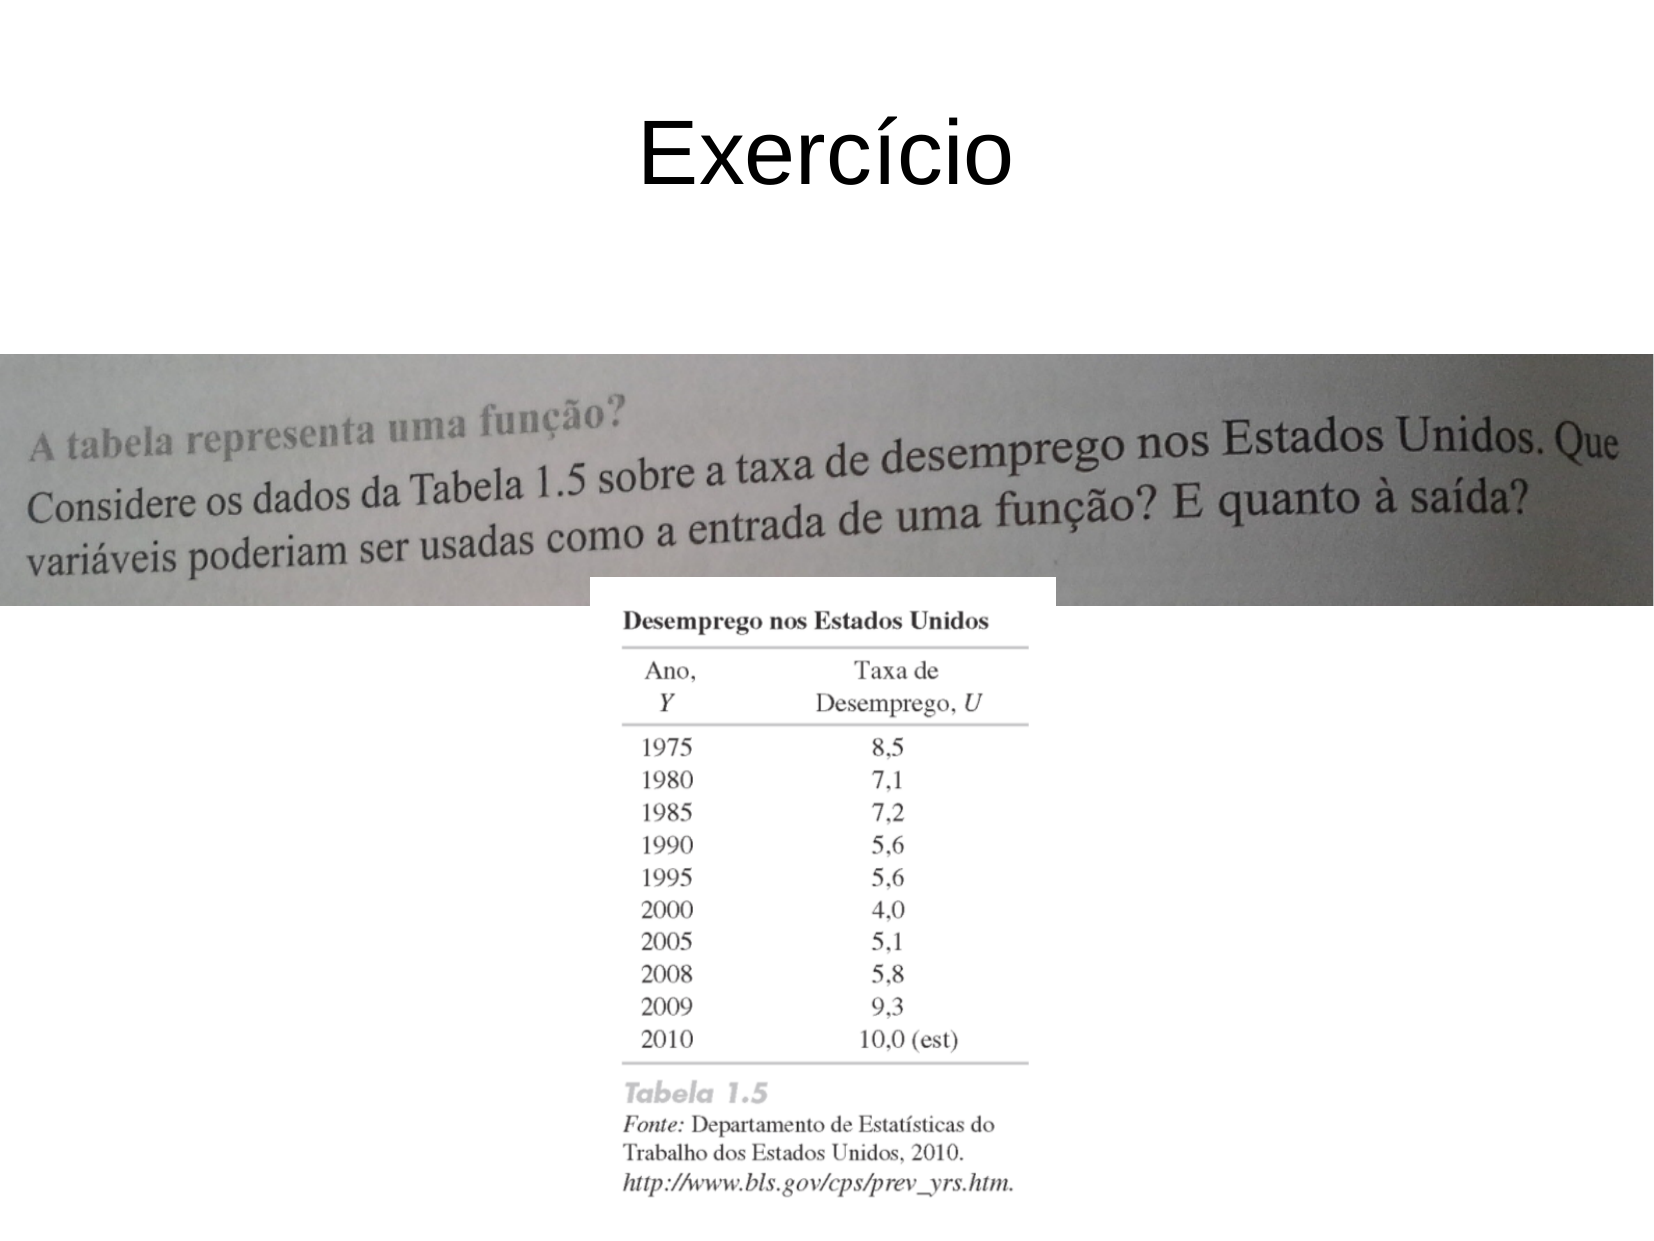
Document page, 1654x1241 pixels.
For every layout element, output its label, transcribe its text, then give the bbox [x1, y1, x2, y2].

picture [0, 354, 1654, 1229]
title Exercício [82, 49, 1571, 257]
